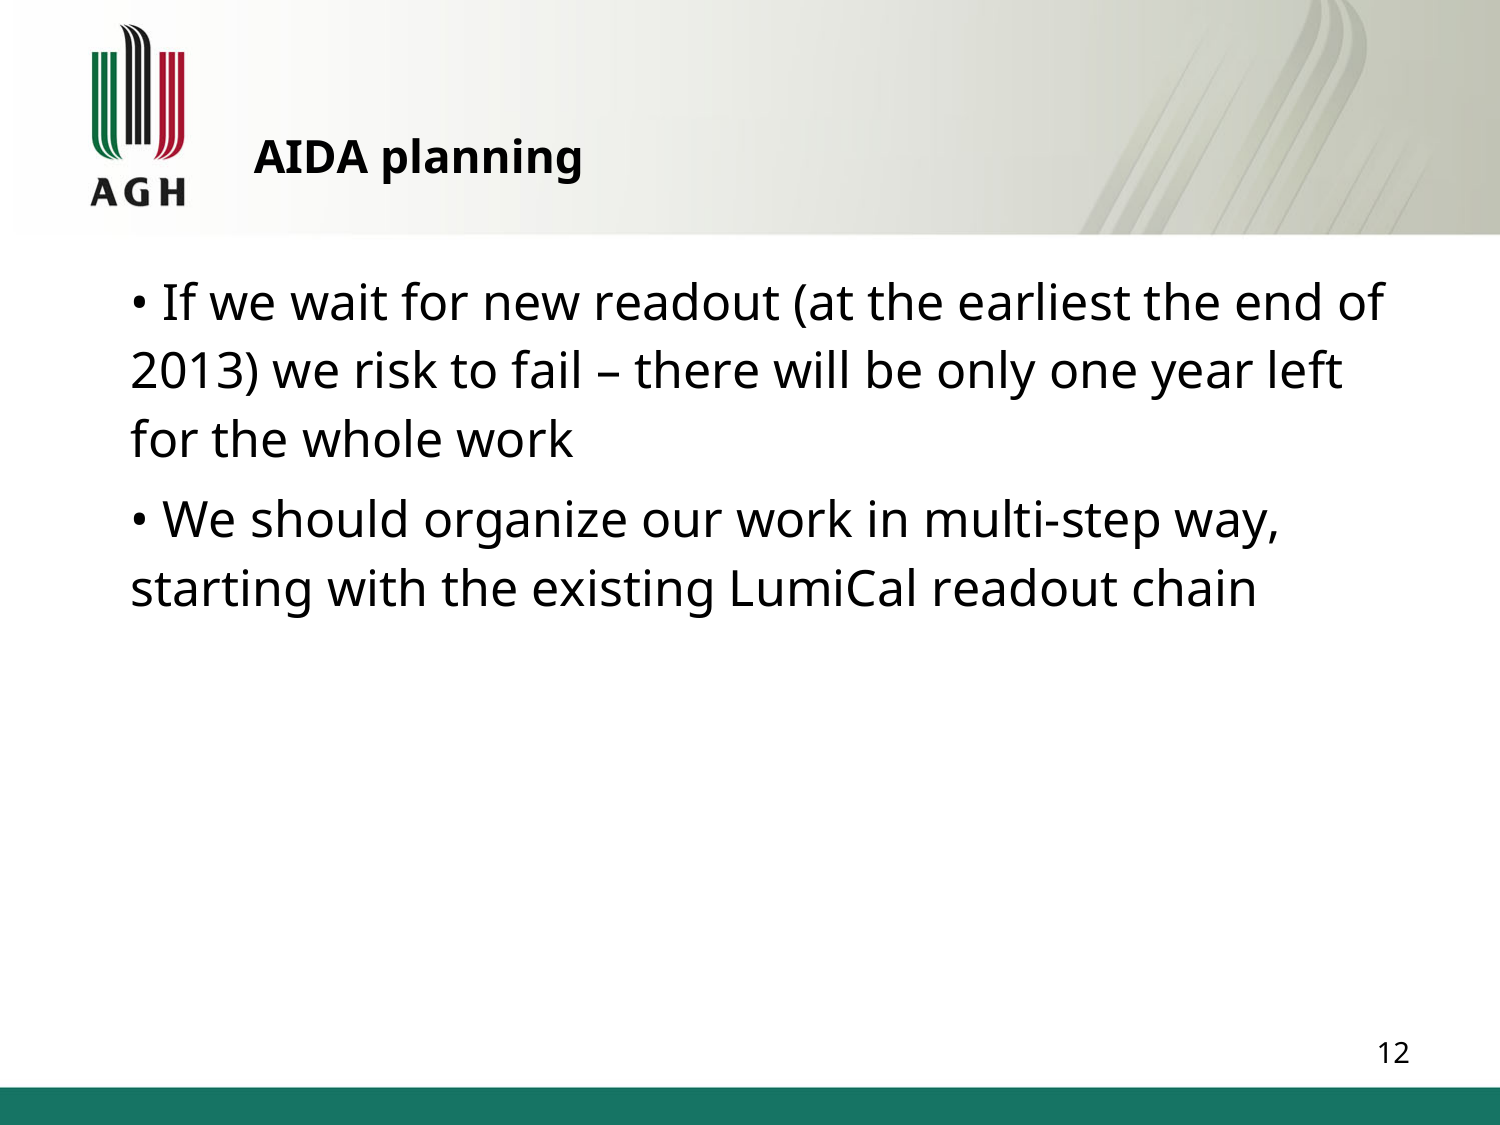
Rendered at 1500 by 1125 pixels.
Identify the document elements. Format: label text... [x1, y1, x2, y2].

picture [0, 0, 1500, 1125]
list If we wait for new readout (at the earliest the end of 2013) we risk to fail – there will be only one year left for the whole work We should organize our work in multi-step way, starting with the existing LumiCal readout chain [70, 267, 1425, 1010]
title AIDA planning [253, 78, 1425, 233]
